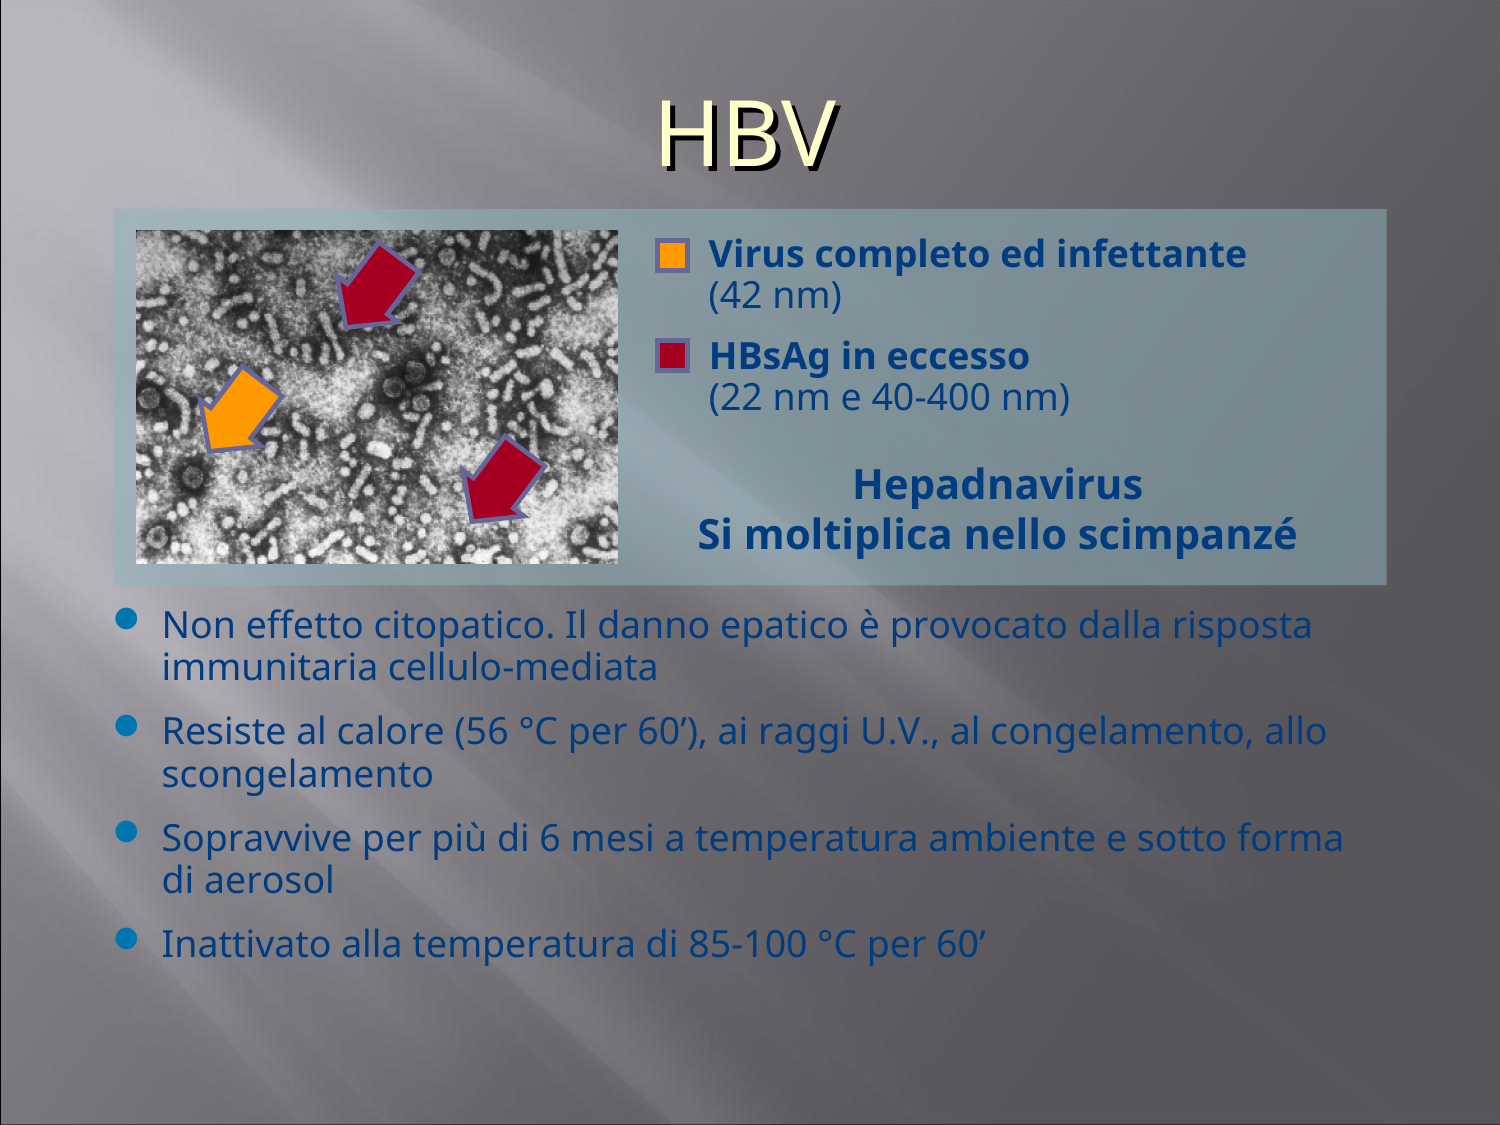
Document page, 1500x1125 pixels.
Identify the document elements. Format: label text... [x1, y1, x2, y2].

text_box HBV [64, 74, 1426, 185]
text_box HBsAg in eccesso (22 nm e 40-400 nm) [694, 329, 1096, 427]
text_box Hepadnavirus Si moltiplica nello scimpanzé [647, 450, 1349, 566]
chart [136, 230, 618, 565]
picture [0, 0, 1500, 1125]
text_box [113, 208, 1387, 586]
text_box Virus completo ed infettante (42 nm) [693, 227, 1263, 324]
text_box Non effetto citopatico. Il danno epatico è provocato dalla risposta immunitaria cellulo-mediata Resiste al calore (56 °C per 60’), ai raggi U.V., al congelamento, allo scongelamento Sopravvive per più di 6 mesi a temperatura ambiente e sotto forma di aerosol Inattivato alla temperatura di 85-100 °C per 60’ [112, 603, 1388, 967]
